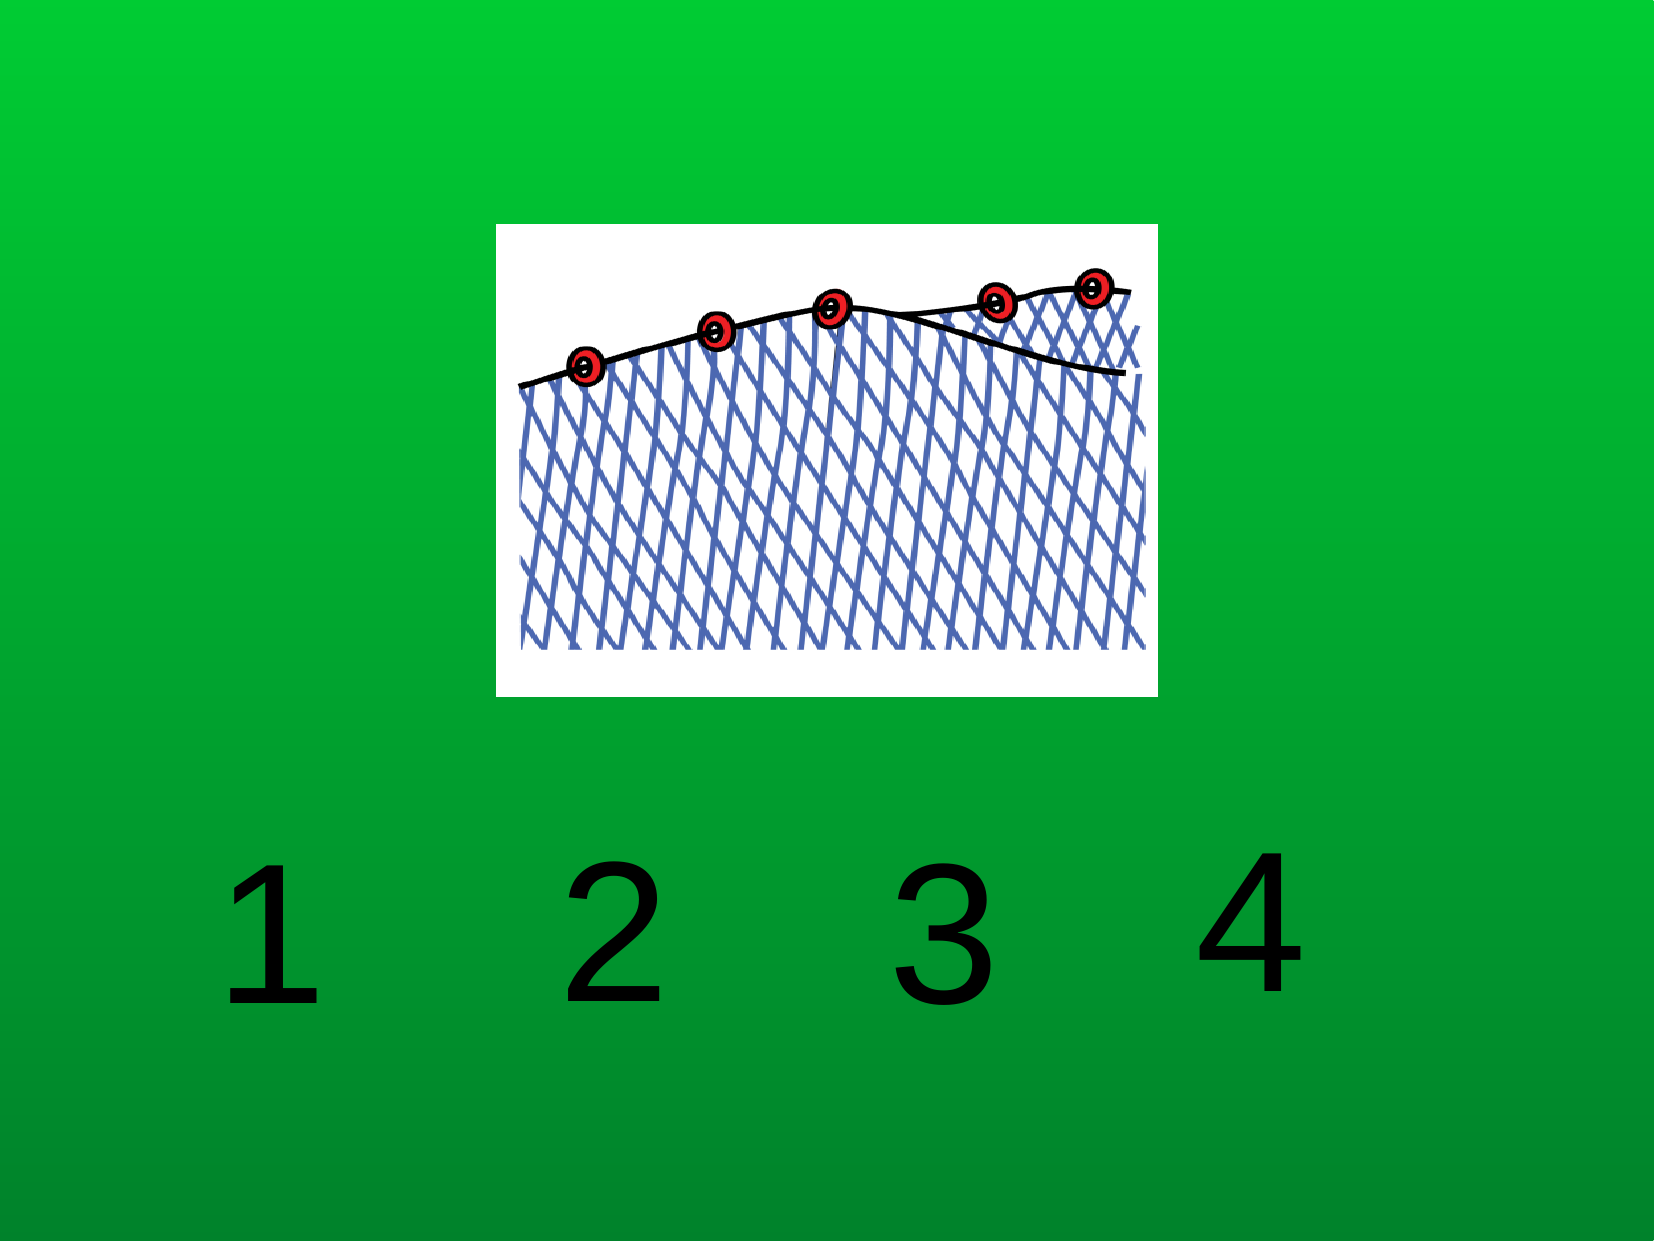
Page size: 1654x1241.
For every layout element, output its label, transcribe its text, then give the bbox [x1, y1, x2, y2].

text_box 4 [1181, 803, 1418, 1042]
text_box 3 [874, 814, 1111, 1054]
text_box 1 [200, 814, 438, 1054]
picture [496, 224, 1158, 697]
text_box 2 [543, 812, 780, 1052]
